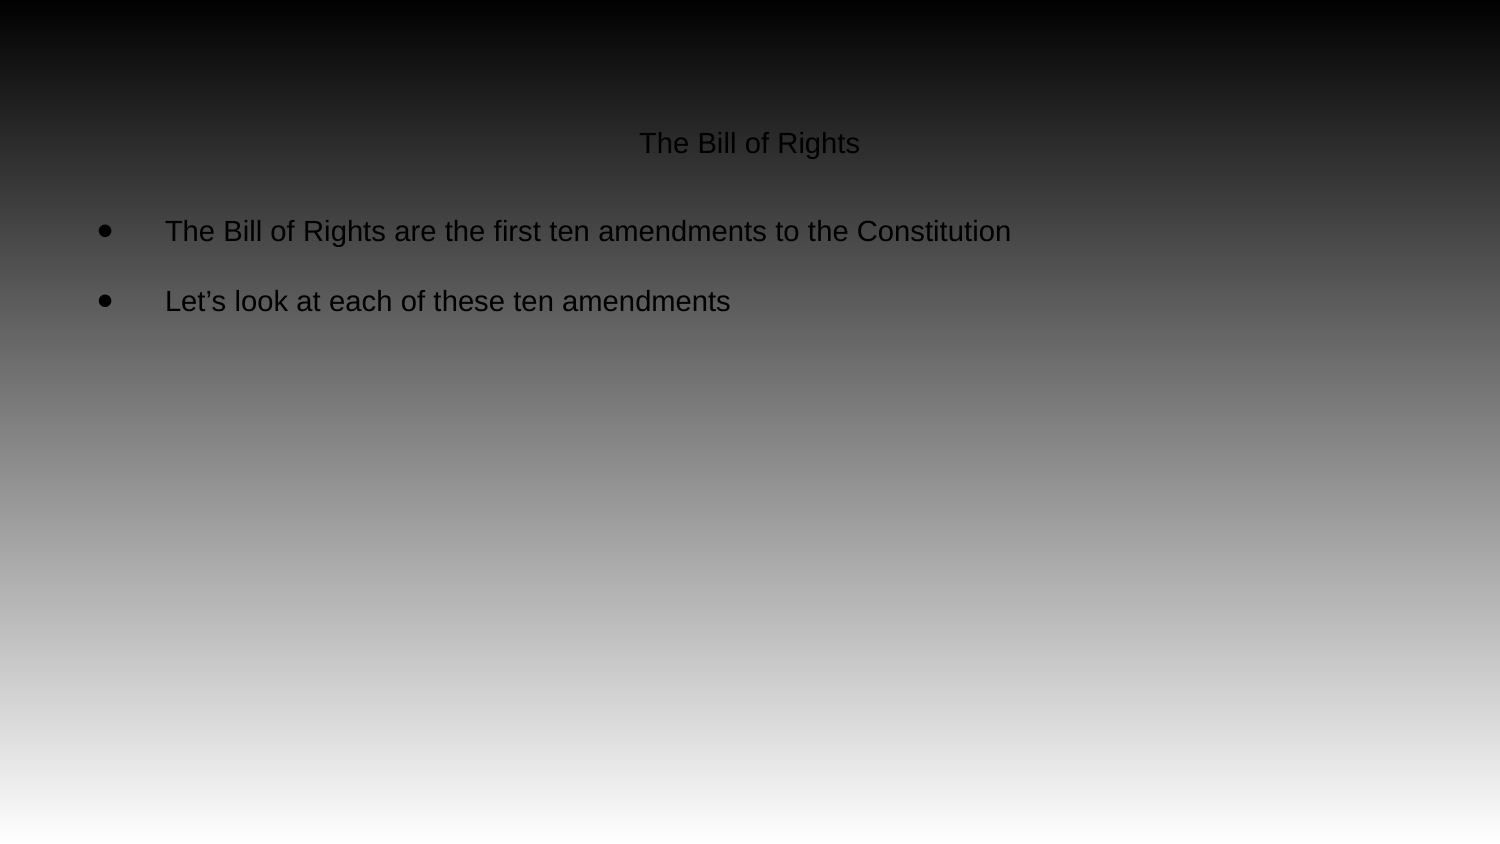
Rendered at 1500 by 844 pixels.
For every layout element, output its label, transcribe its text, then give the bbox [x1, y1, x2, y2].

title The Bill of Rights [75, 33, 1425, 175]
list The Bill of Rights are the first ten amendments to the Constitution Let’s look at each of these ten amendments [75, 196, 1425, 808]
